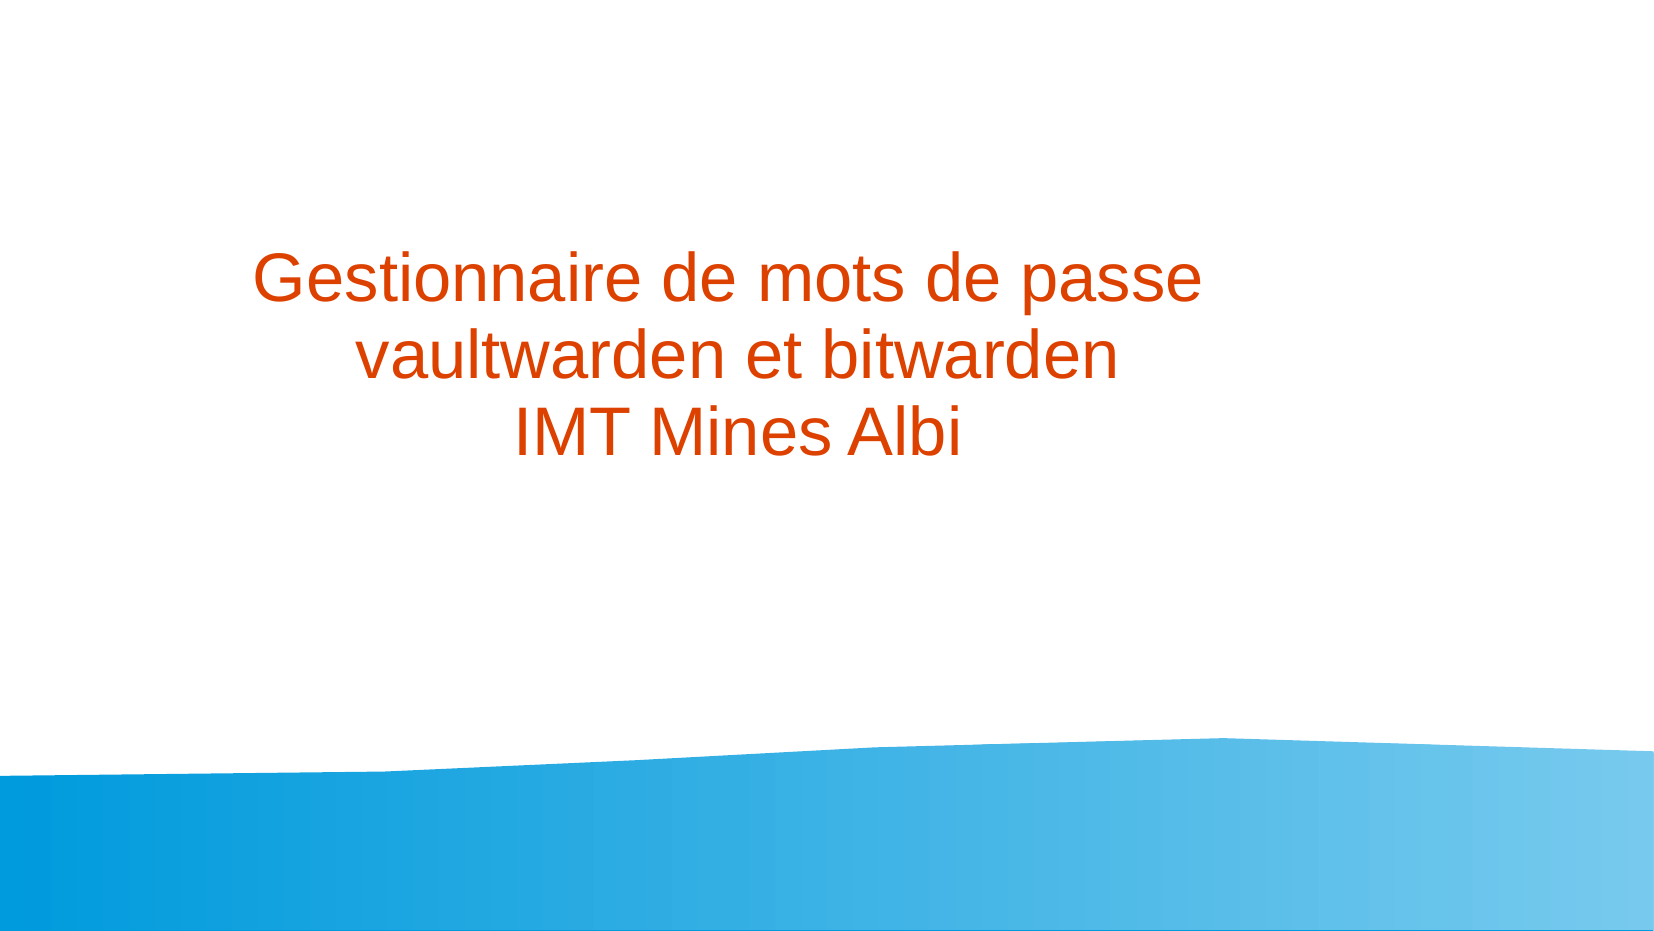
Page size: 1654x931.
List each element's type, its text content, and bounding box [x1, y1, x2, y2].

title Gestionnaire de mots de passe vaultwarden et bitwarden IMT Mines Albi [0, 239, 1477, 470]
